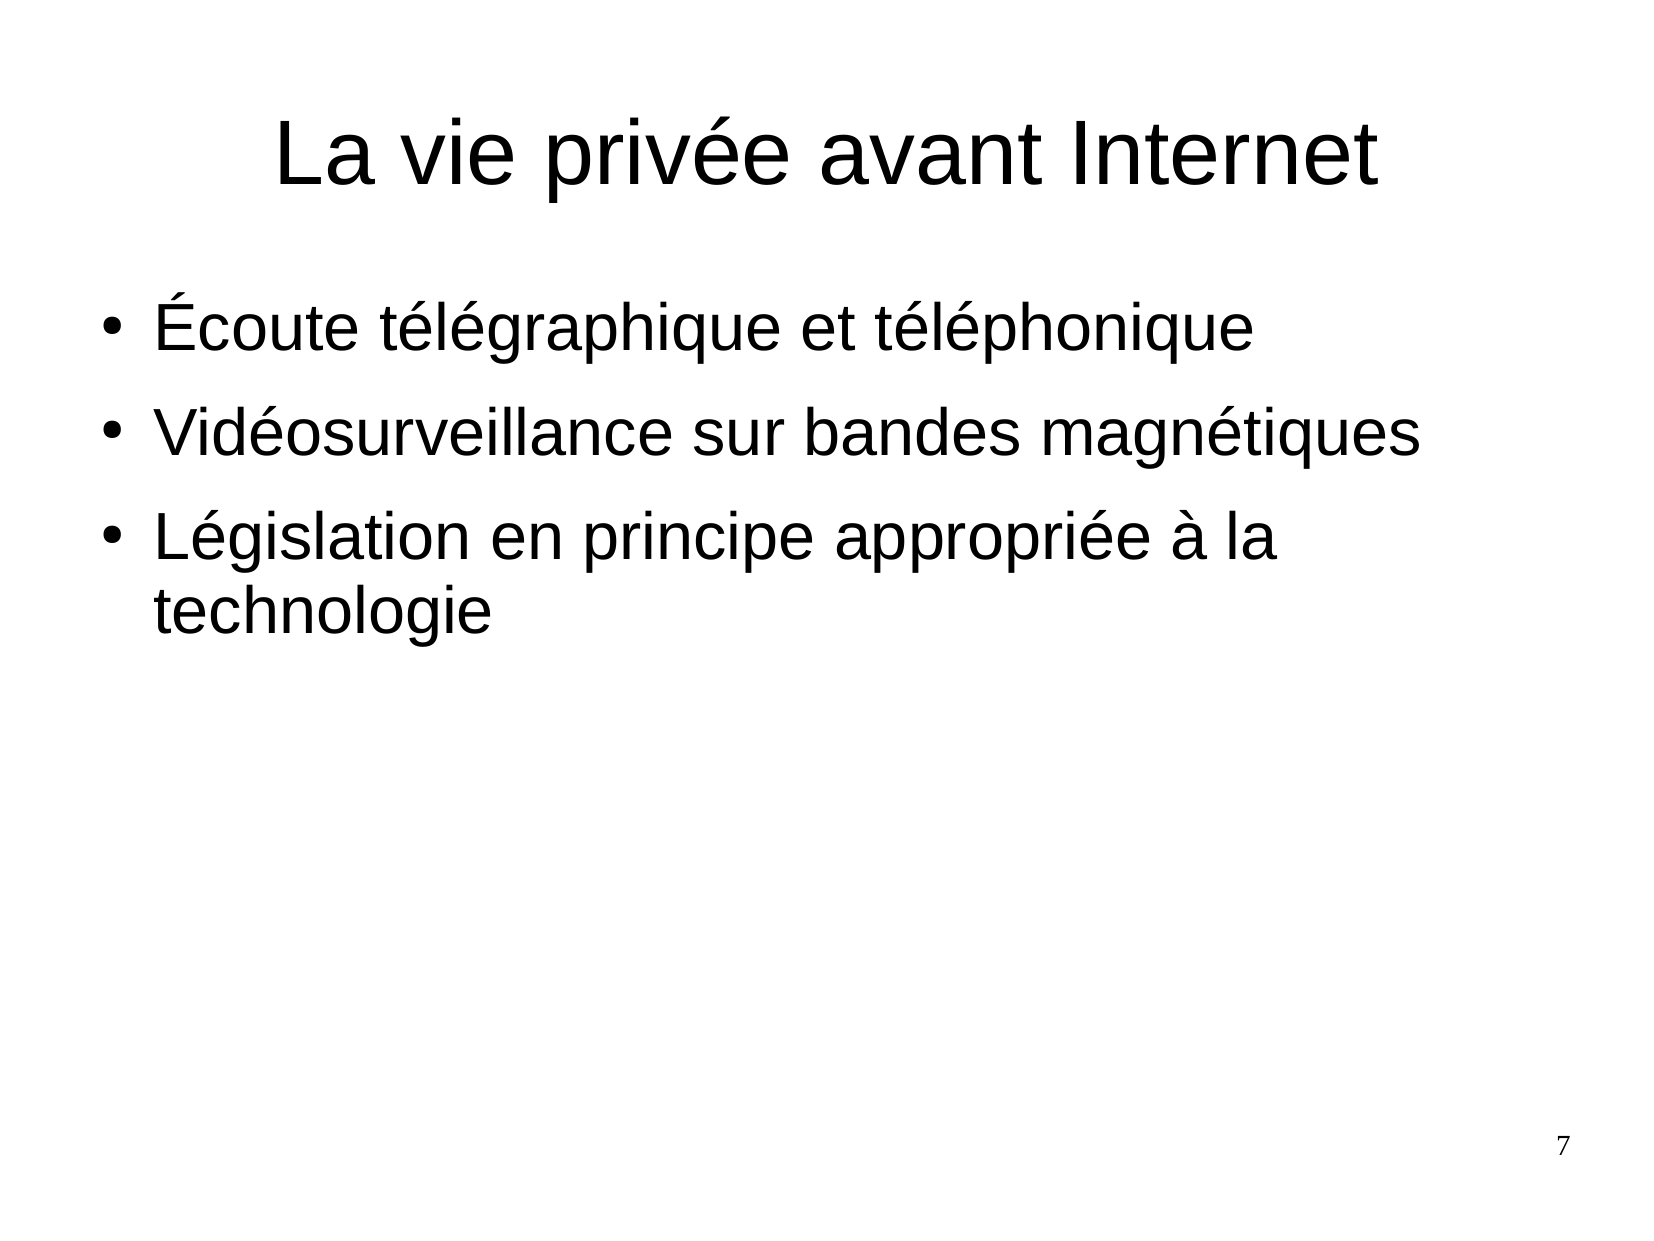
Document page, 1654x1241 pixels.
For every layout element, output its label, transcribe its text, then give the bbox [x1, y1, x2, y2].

title La vie privée avant Internet [82, 49, 1571, 257]
list Écoute télégraphique et téléphonique Vidéosurveillance sur bandes magnétiques Législation en principe appropriée à la technologie [82, 290, 1538, 1229]
